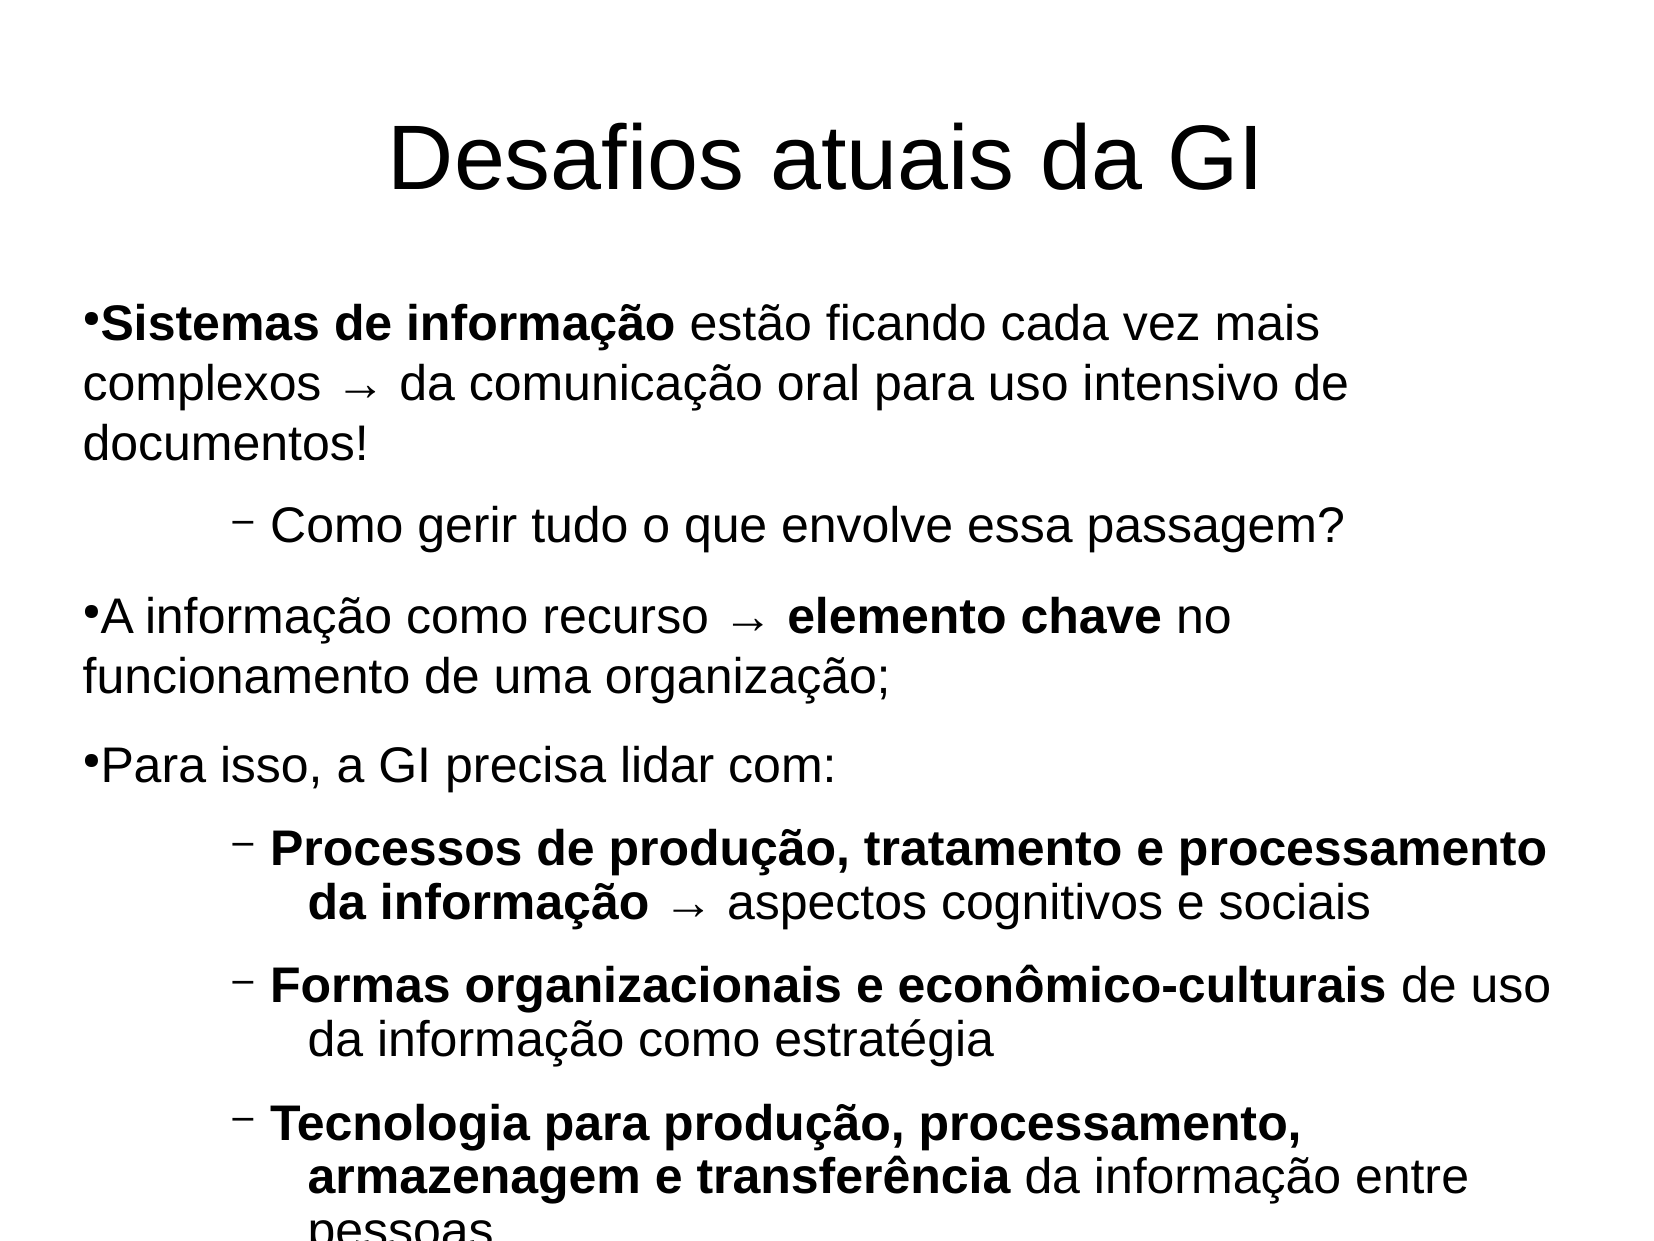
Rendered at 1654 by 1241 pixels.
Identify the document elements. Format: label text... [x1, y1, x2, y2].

title Desafios atuais da GI [82, 49, 1571, 257]
list Sistemas de informação estão ficando cada vez mais complexos → da comunicação oral para uso intensivo de documentos! Como gerir tudo o que envolve essa passagem? A informação como recurso → elemento chave no funcionamento de uma organização; Para isso, a GI precisa lidar com: Processos de produção, tratamento e processamento da informação → aspectos cognitivos e sociais Formas organizacionais e econômico-culturais de uso da informação como estratégia Tecnologia para produção, processamento, armazenagem e transferência da informação entre pessoas. [82, 290, 1571, 1170]
